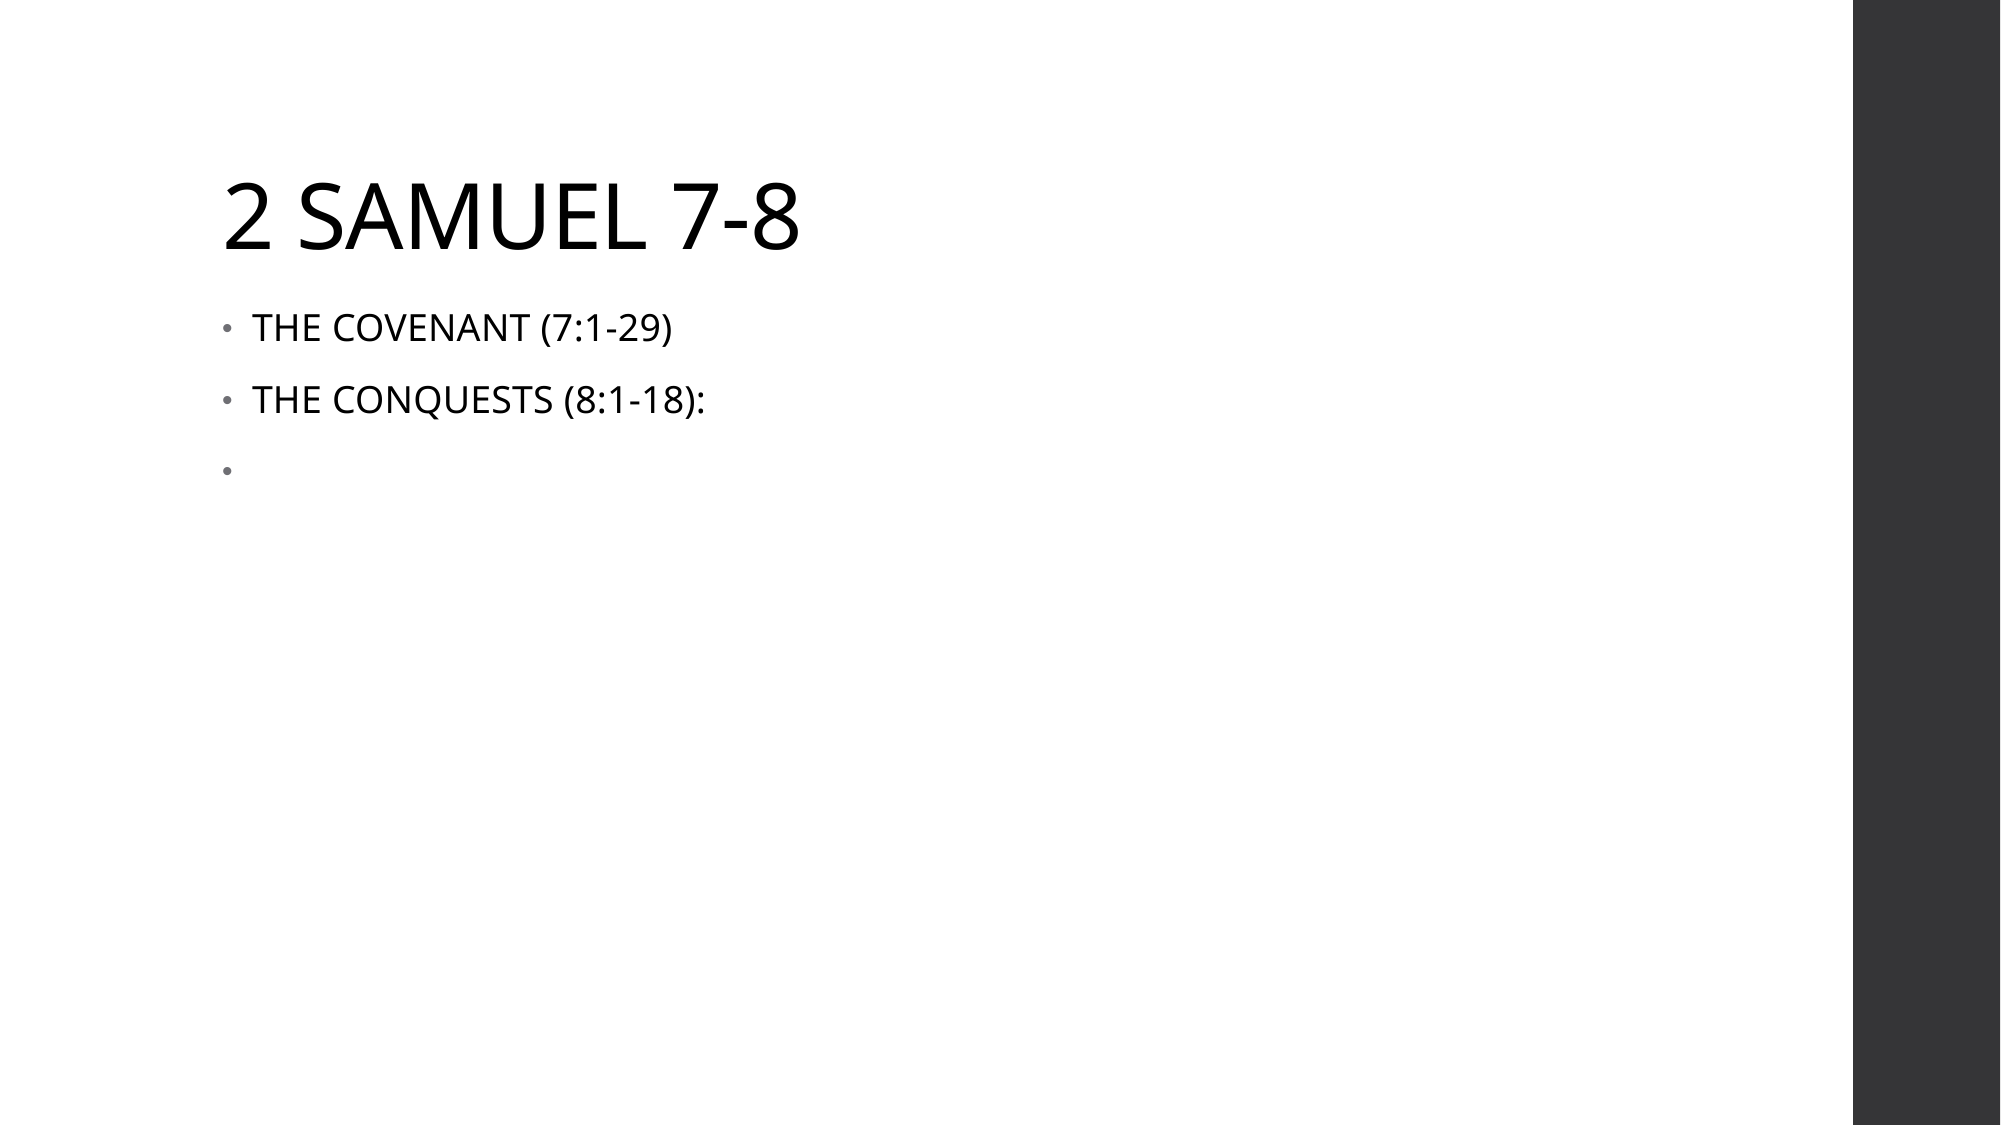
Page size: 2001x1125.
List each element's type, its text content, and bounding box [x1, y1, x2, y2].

list THE COVENANT (7:1-29) THE CONQUESTS (8:1-18): [206, 299, 1617, 1014]
title 2 SAMUEL 7-8 [206, 60, 1797, 278]
